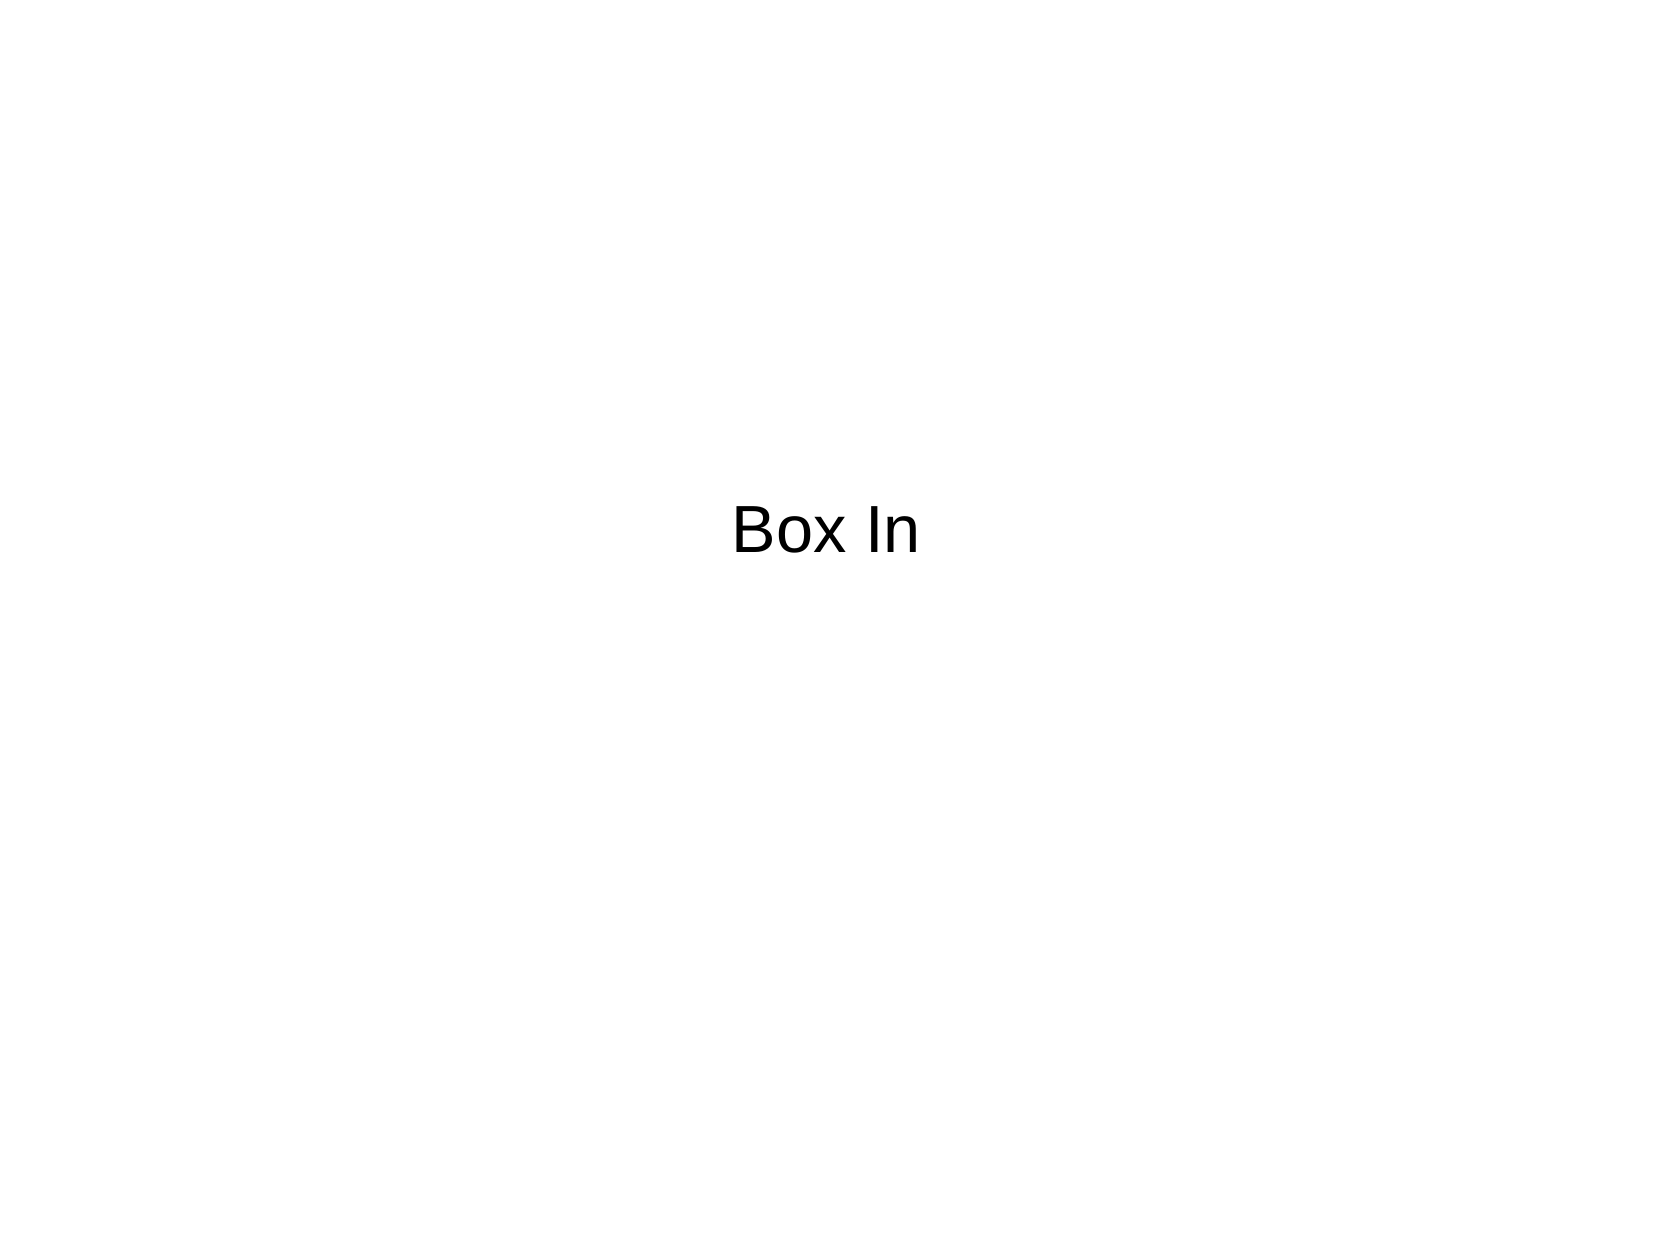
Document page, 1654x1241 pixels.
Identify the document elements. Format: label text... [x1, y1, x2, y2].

subtitle Box In [82, 49, 1571, 1010]
